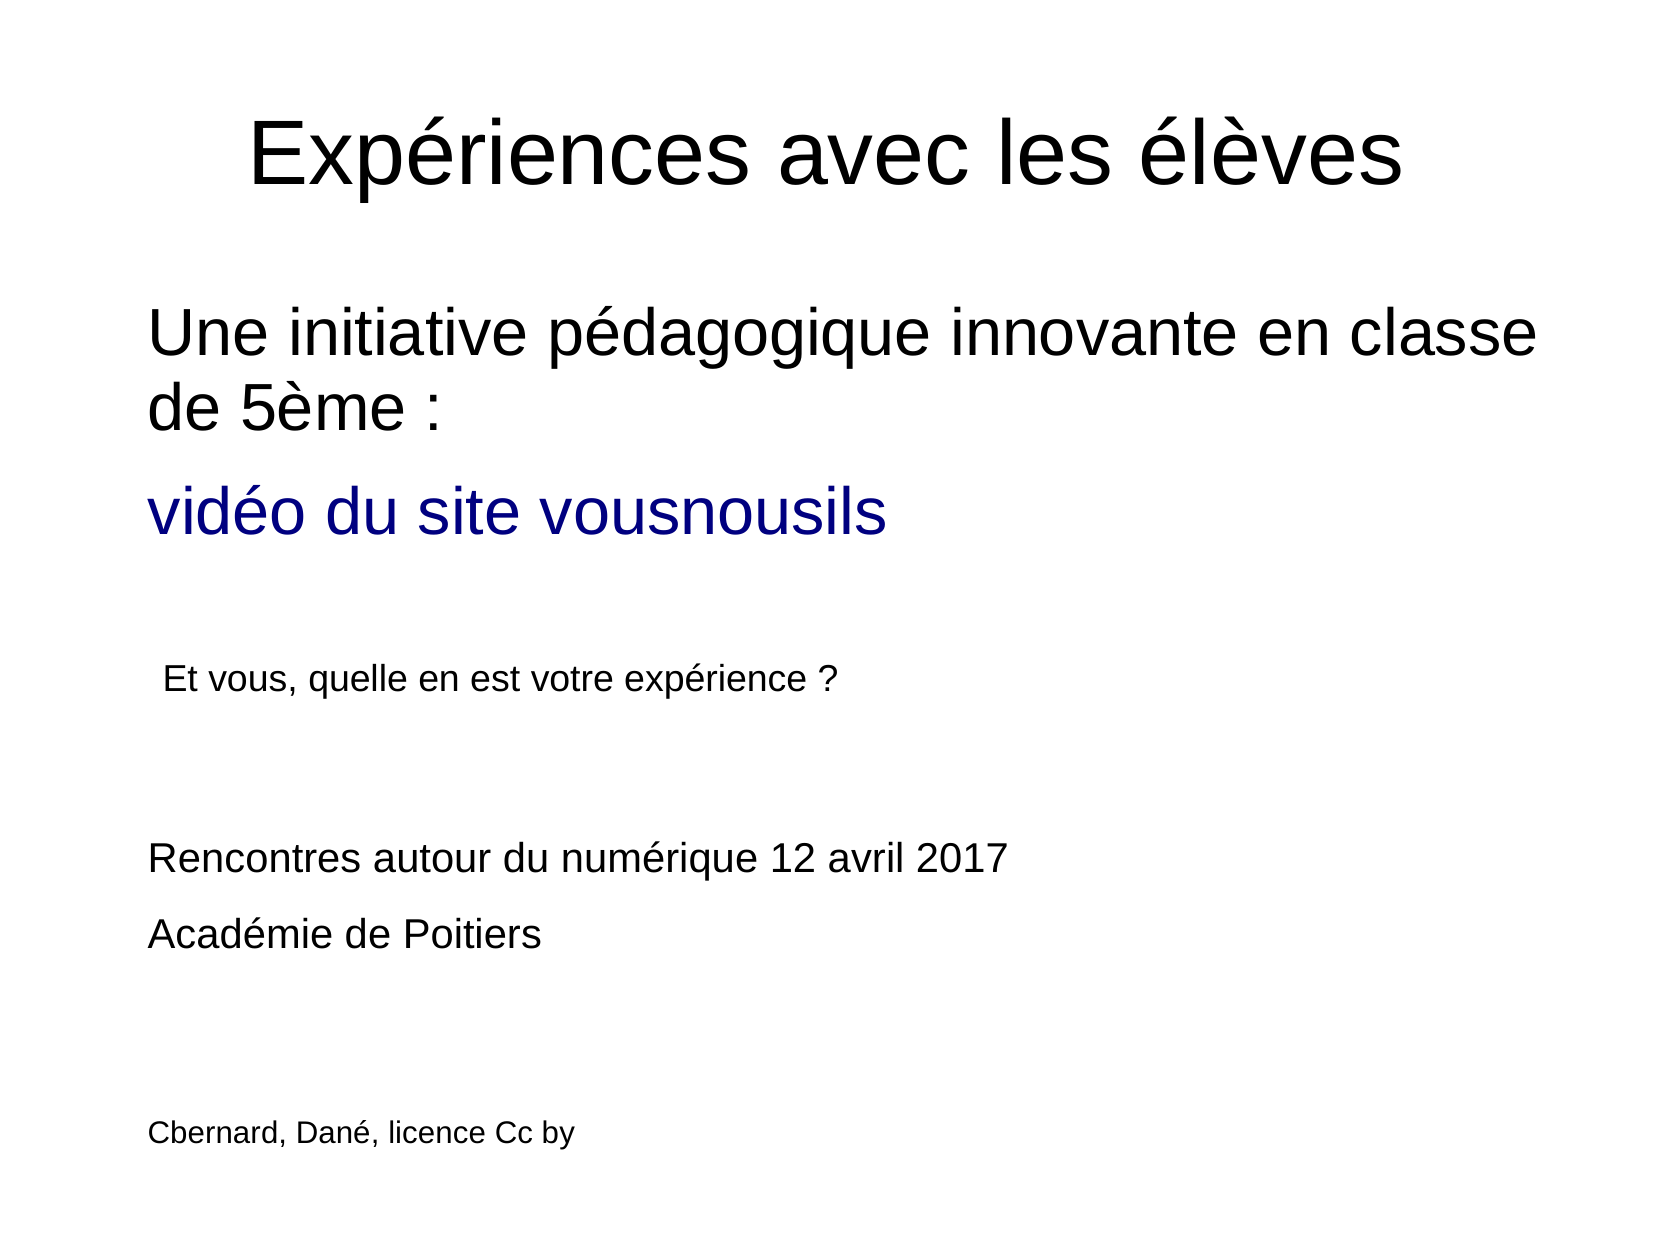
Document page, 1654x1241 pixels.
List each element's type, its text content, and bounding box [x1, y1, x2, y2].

text_box Et vous, quelle en est votre expérience ? [147, 649, 857, 707]
list Une initiative pédagogique innovante en classe de 5ème : vidéo du site vousnousils Rencontres autour du numérique 12 avril 2017 Académie de Poitiers Cbernard, Dané, licence Cc by [76, 295, 1565, 1226]
title Expériences avec les élèves [82, 49, 1571, 257]
